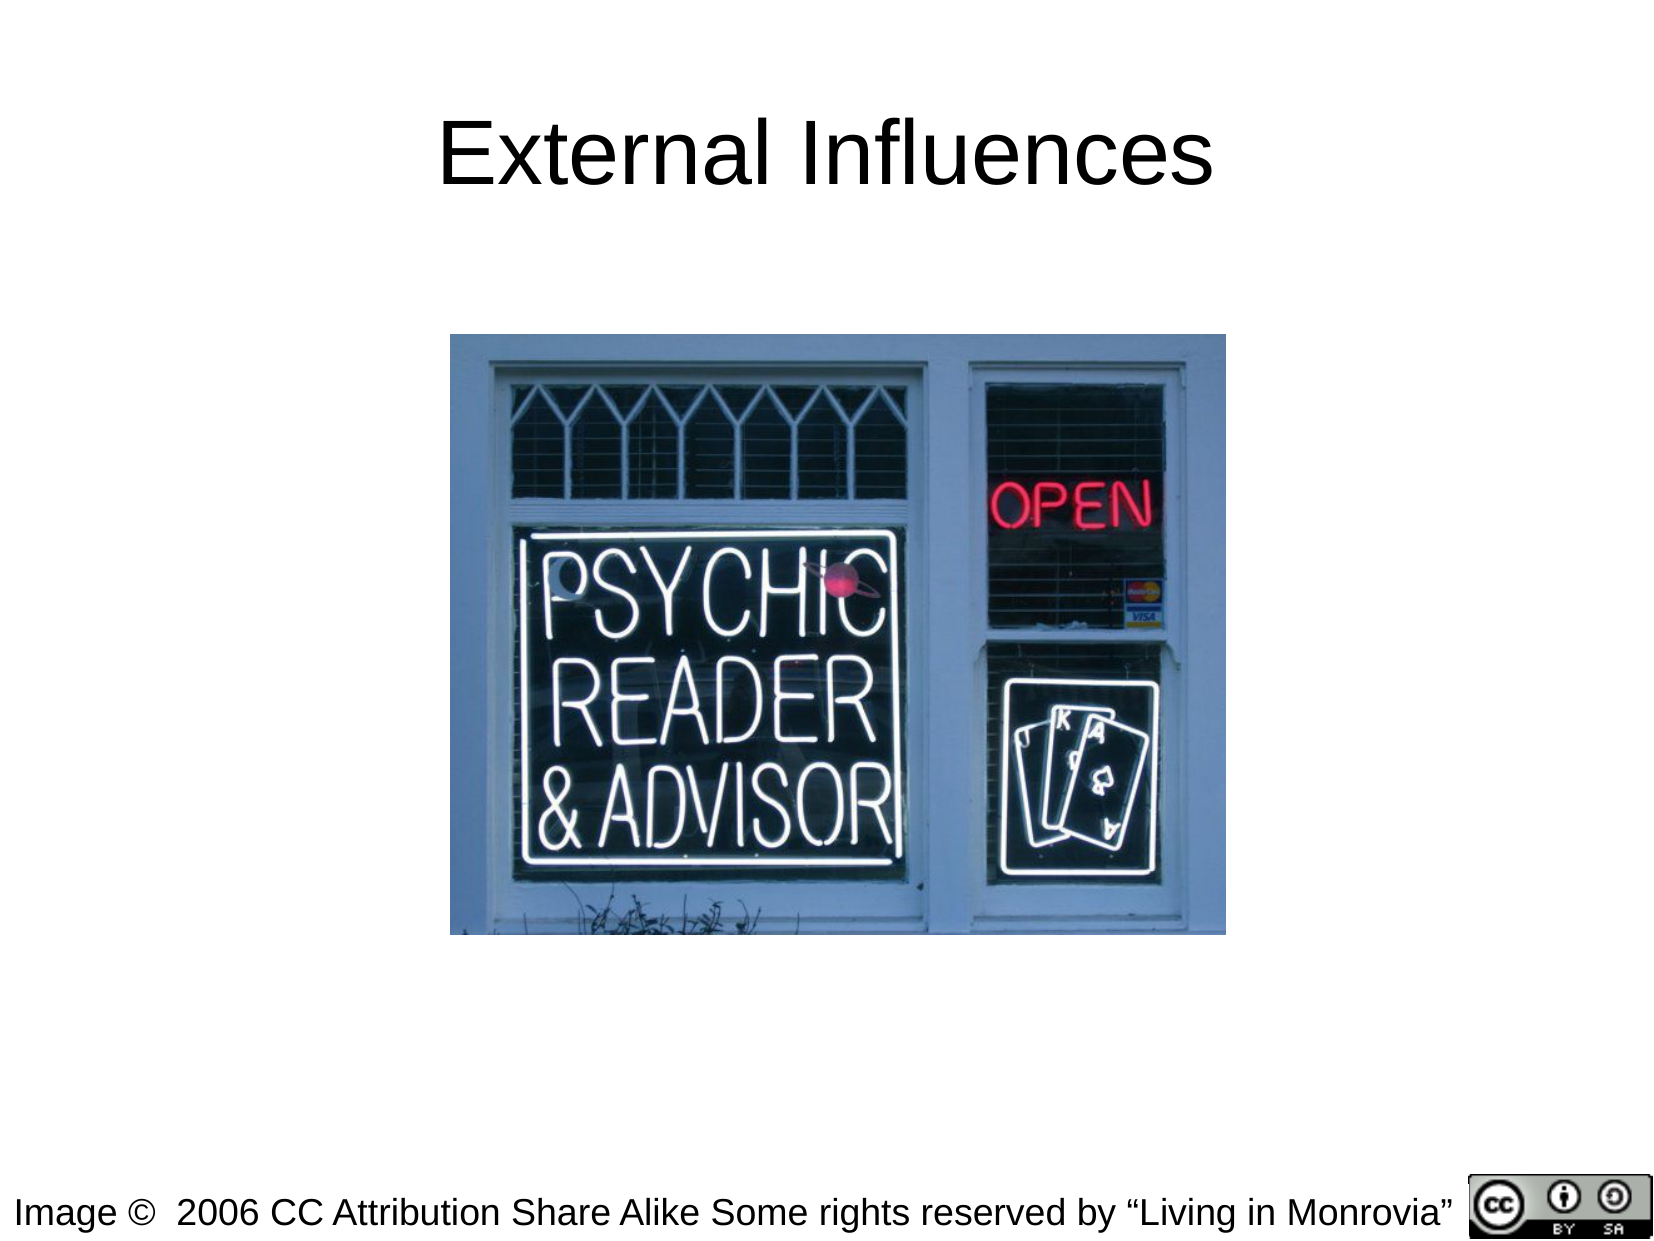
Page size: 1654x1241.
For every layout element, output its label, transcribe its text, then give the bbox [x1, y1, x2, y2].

text_box Image © 2006 CC Attribution Share Alike Some rights reserved by “Living in Monrovia” [0, 1184, 1469, 1241]
picture [1468, 1174, 1653, 1239]
title External Influences [82, 49, 1571, 257]
picture [450, 334, 1226, 935]
